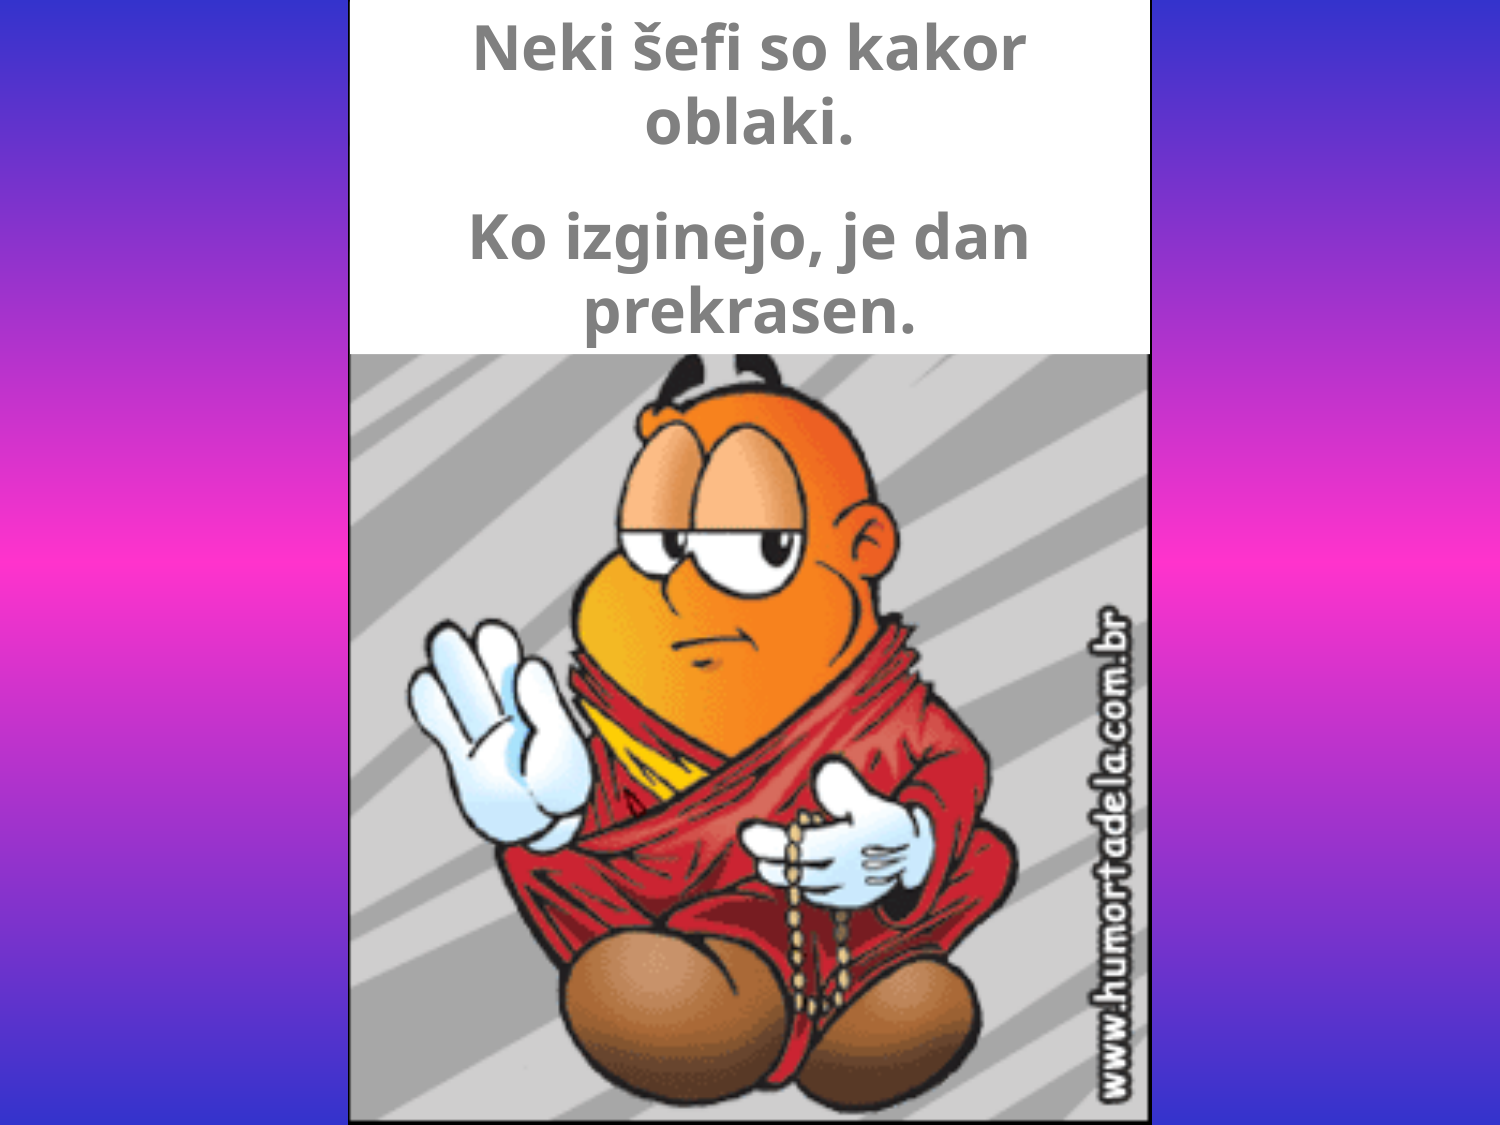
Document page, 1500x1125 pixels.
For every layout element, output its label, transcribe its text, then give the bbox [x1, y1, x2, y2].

text_box Neki šefi so kakor oblaki. Ko izginejo, je dan prekrasen. [350, 0, 1150, 355]
picture [348, 0, 1152, 1125]
